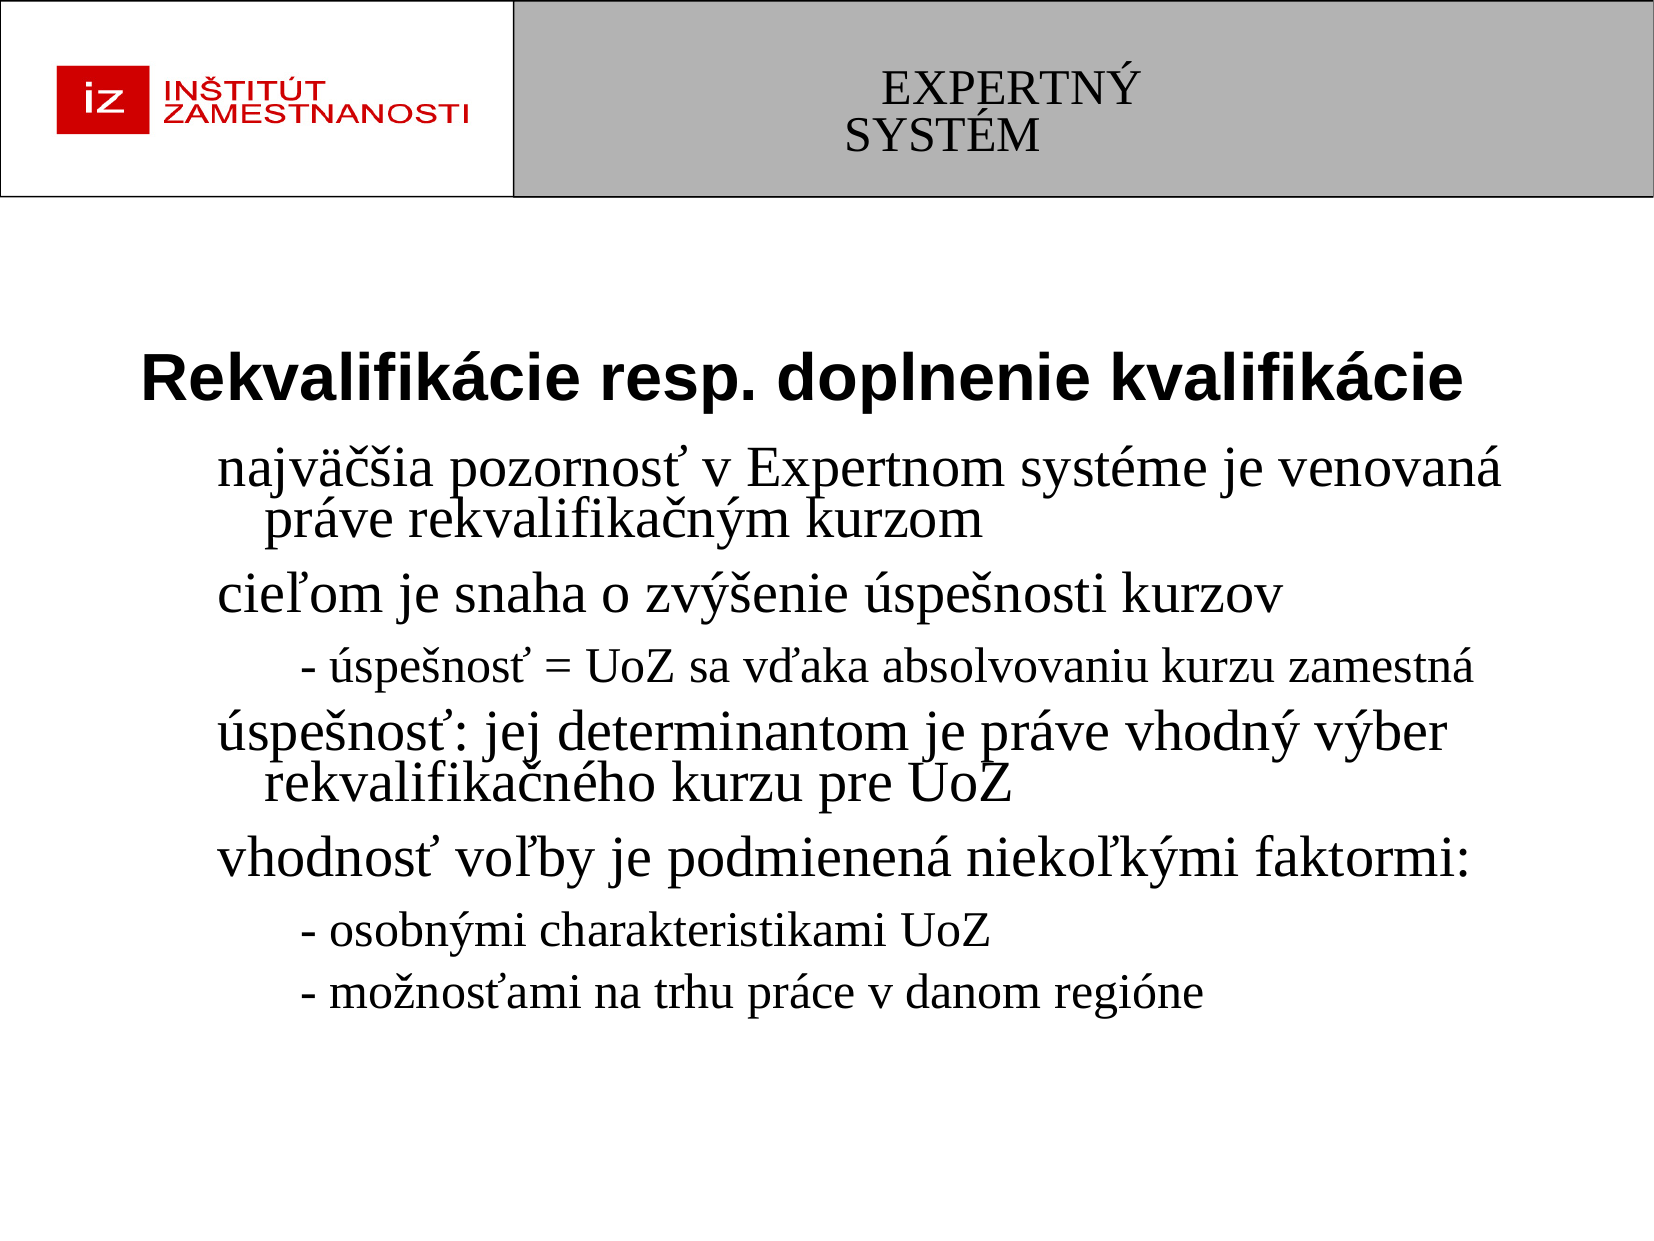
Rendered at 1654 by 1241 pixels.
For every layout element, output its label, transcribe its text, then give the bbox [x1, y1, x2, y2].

text_box EXPERTNÝ SYSTÉM [829, 59, 1359, 130]
text_box [0, 0, 1654, 197]
list Rekvalifikácie resp. doplnenie kvalifikácie najväčšia pozornosť v Expertnom systéme je venovaná práve rekvalifikačným kurzom cieľom je snaha o zvýšenie úspešnosti kurzov - úspešnosť = UoZ sa vďaka absolvovaniu kurzu zamestná úspešnosť: jej determinantom je práve vhodný výber rekvalifikačného kurzu pre UoZ vhodnosť voľby je podmienená niekoľkými faktormi: - osobnými charakteristikami UoZ - možnosťami na trhu práce v danom regióne [123, 340, 1536, 1123]
picture [5, 6, 513, 190]
